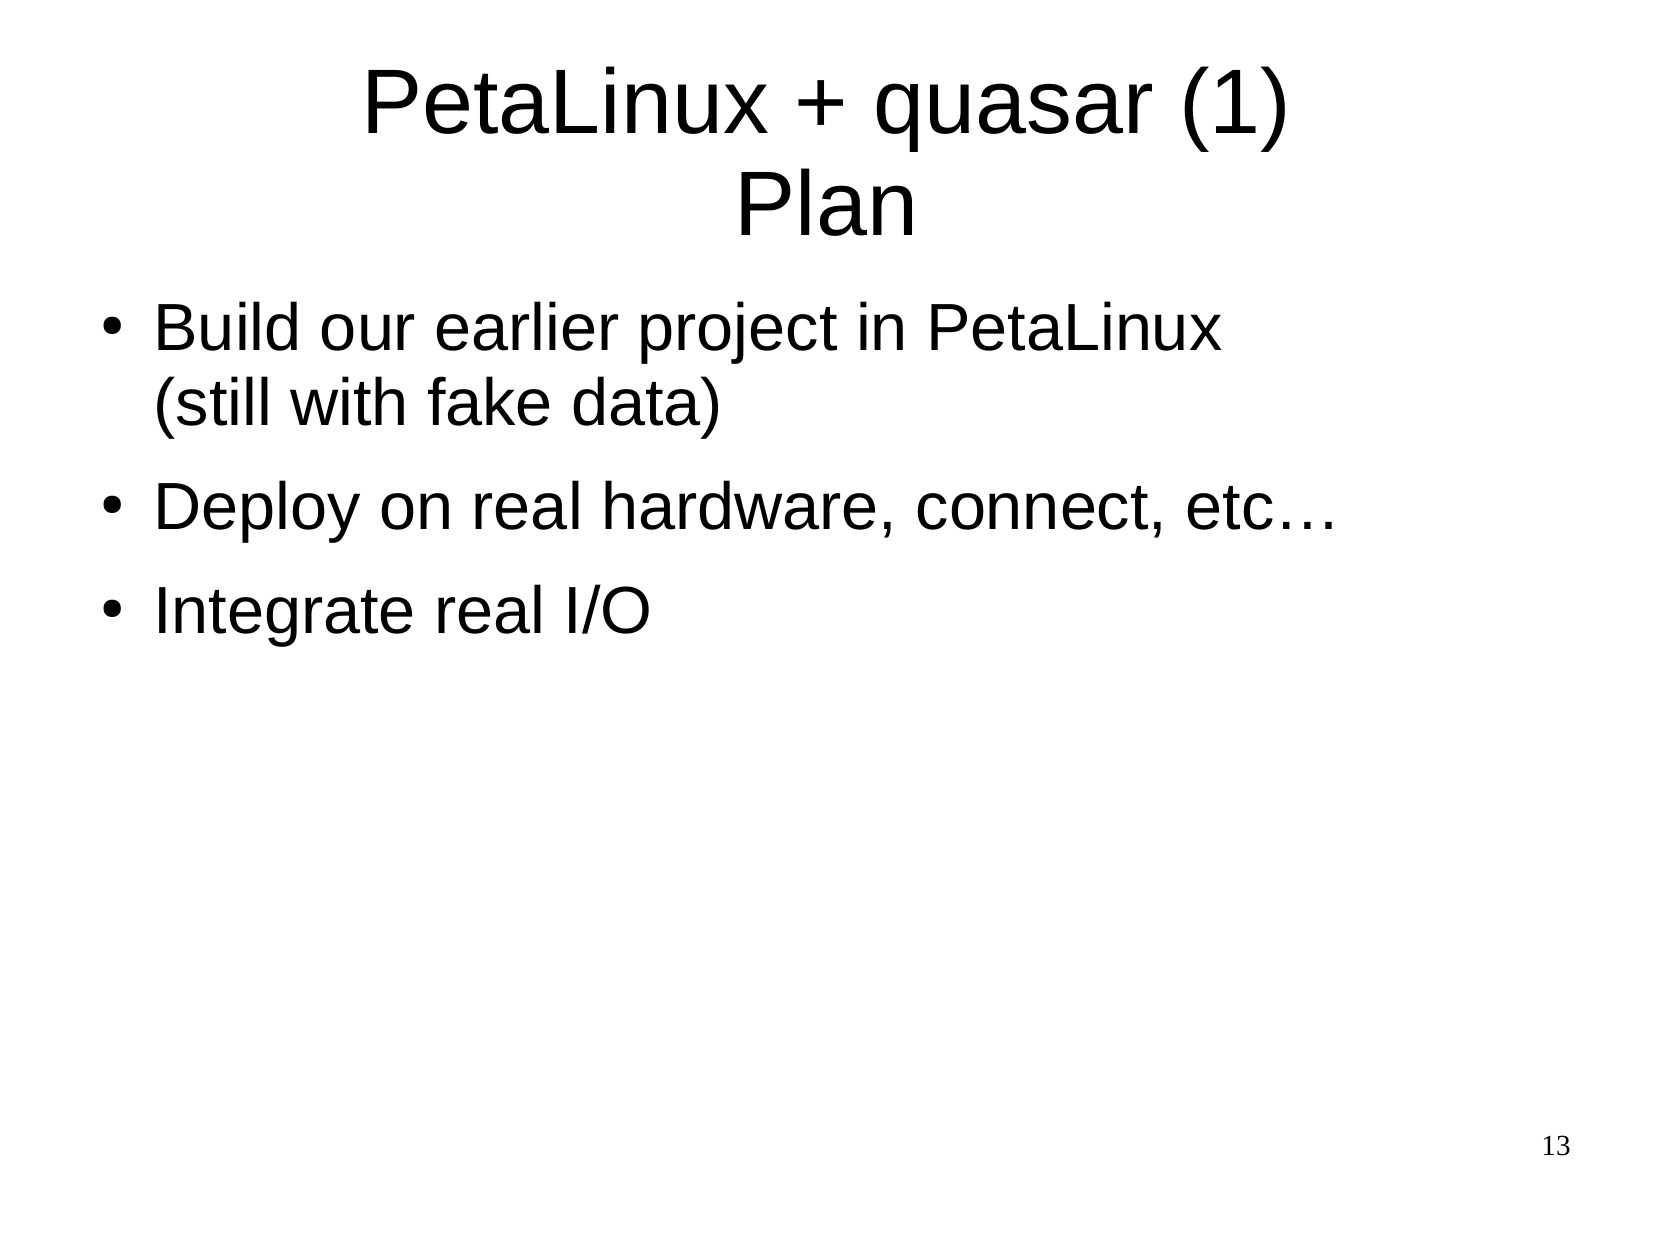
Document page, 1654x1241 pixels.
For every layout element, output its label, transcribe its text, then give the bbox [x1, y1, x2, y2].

list Build our earlier project in PetaLinux (still with fake data) Deploy on real hardware, connect, etc… Integrate real I/O [82, 290, 1571, 1010]
title PetaLinux + quasar (1) Plan [82, 49, 1571, 257]
